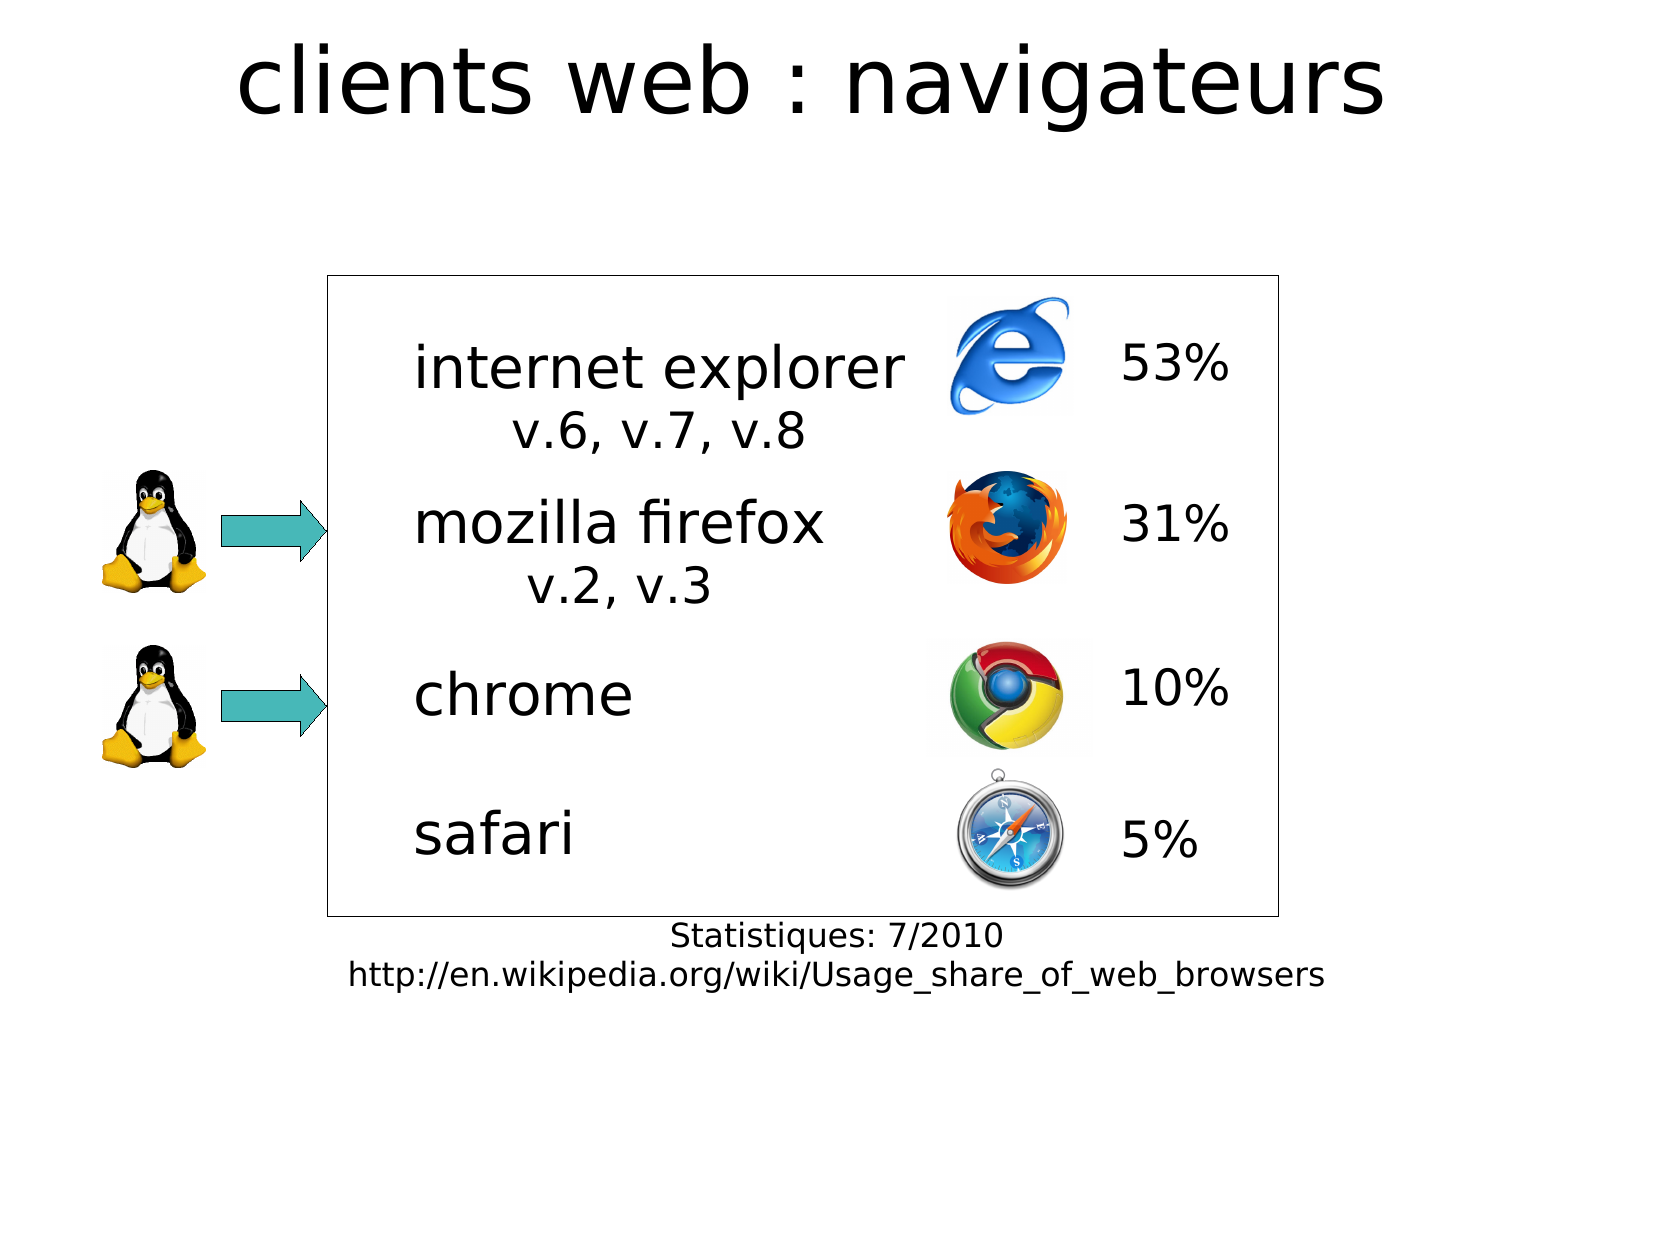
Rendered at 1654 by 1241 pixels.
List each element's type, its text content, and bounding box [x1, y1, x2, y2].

picture [947, 296, 1074, 416]
picture [102, 645, 206, 768]
text_box safari [413, 800, 685, 869]
text_box 53% [1120, 334, 1232, 393]
text_box Statistiques: 7/2010 http://en.wikipedia.org/wiki/Usage_share_of_web_browsers [347, 916, 1328, 994]
picture [947, 768, 1074, 895]
text_box chrome [413, 661, 685, 730]
text_box 10% [1120, 658, 1232, 717]
text_box [221, 674, 327, 737]
title clients web : navigateurs [121, 17, 1504, 143]
picture [926, 638, 1093, 757]
text_box internet explorer v.6, v.7, v.8 [413, 334, 906, 461]
text_box 31% [1120, 494, 1232, 554]
text_box [221, 500, 327, 562]
text_box mozilla firefox v.2, v.3 [413, 489, 827, 616]
picture [947, 471, 1067, 584]
picture [102, 470, 206, 593]
text_box 5% [1120, 811, 1210, 870]
